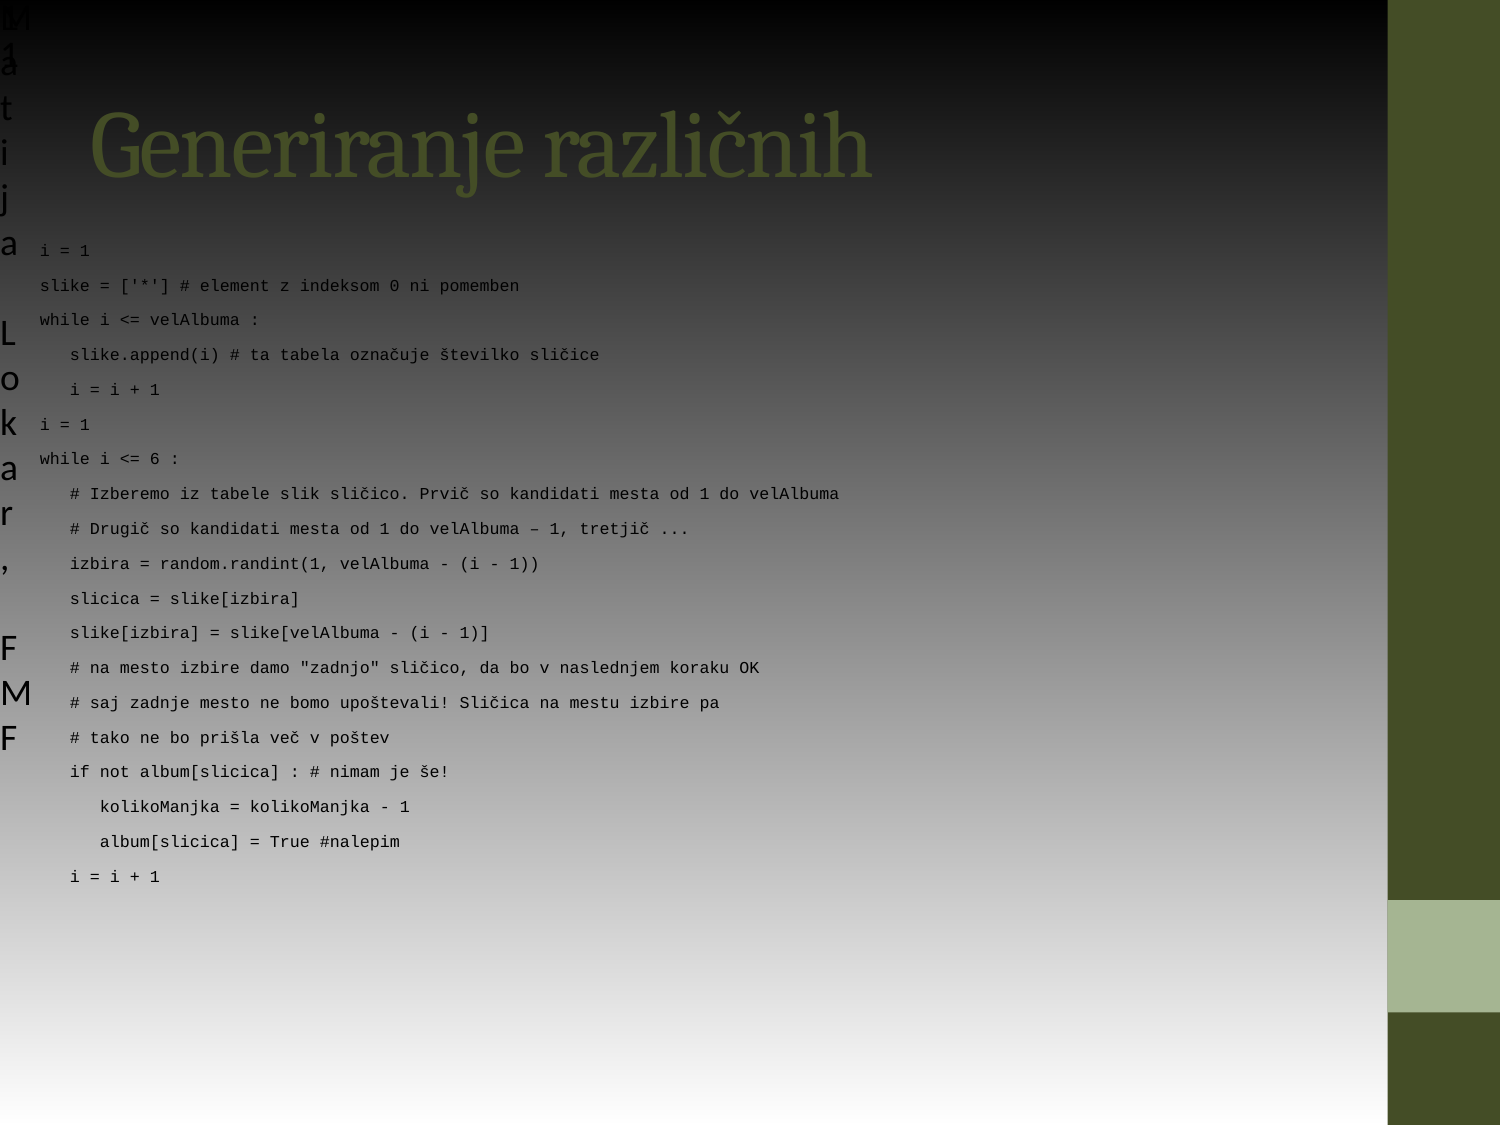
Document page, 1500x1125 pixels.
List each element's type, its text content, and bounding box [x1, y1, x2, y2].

list i = 1 slike = ['*'] # element z indeksom 0 ni pomemben while i <= velAlbuma : slike.append(i) # ta tabela označuje številko sličice i = i + 1 i = 1 while i <= 6 : # Izberemo iz tabele slik sličico. Prvič so kandidati mesta od 1 do velAlbuma # Drugič so kandidati mesta od 1 do velAlbuma – 1, tretjič ... izbira = random.randint(1, velAlbuma - (i - 1)) slicica = slike[izbira] slike[izbira] = slike[velAlbuma - (i - 1)] # na mesto izbire damo "zadnjo" sličico, da bo v naslednjem koraku OK # saj zadnje mesto ne bomo upoštevali! Sličica na mestu izbire pa # tako ne bo prišla več v poštev if not album[slicica] : # nimam je še! kolikoManjka = kolikoManjka - 1 album[slicica] = True #nalepim i = i + 1 [0, 234, 1500, 972]
title Generiranje različnih [75, 45, 1325, 233]
